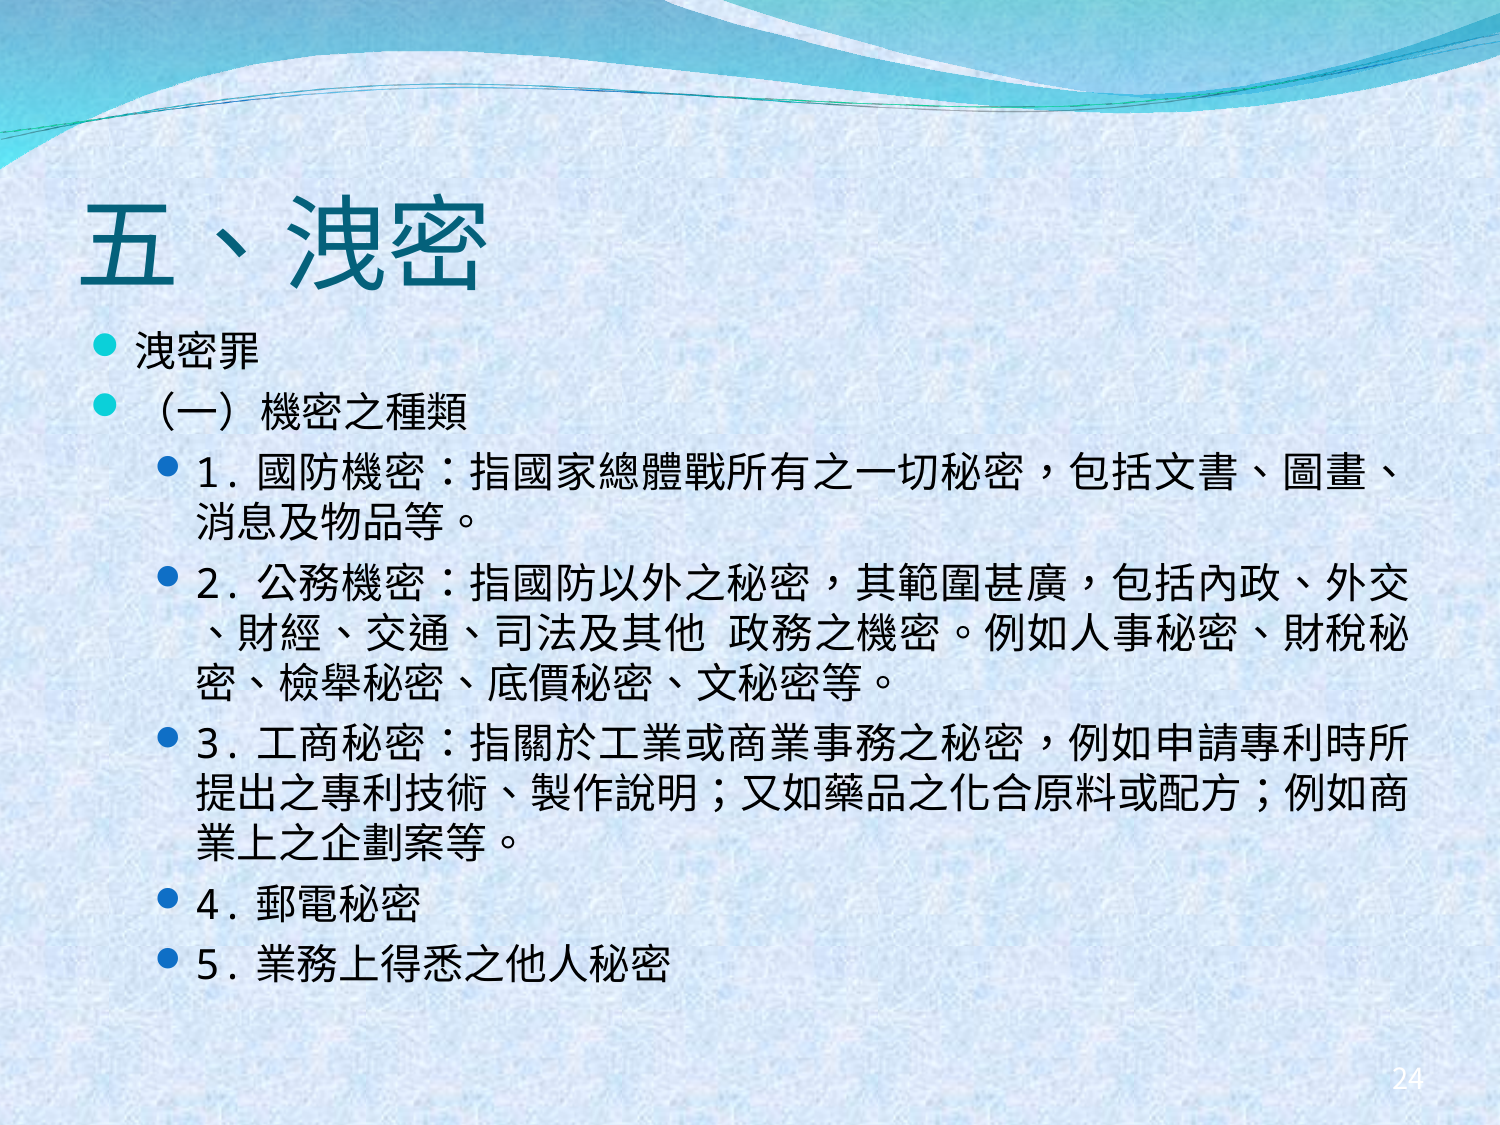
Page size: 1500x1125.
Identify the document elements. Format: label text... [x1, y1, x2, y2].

picture [0, 0, 1500, 1125]
list 洩密罪 （一）機密之種類 1.國防機密：指國家總體戰所有之一切秘密，包括文書、圖畫、消息及物品等。 2.公務機密：指國防以外之秘密，其範圍甚廣，包括內政、外交、財經、交通、司法及其他 政務之機密。例如人事秘密、財稅秘密、檢舉秘密、底價秘密、文秘密等。 3.工商秘密：指關於工業或商業事務之秘密，例如申請專利時所提出之專利技術、製作說明；又如藥品之化合原料或配方；例如商業上之企劃案等。 4.郵電秘密 5.業務上得悉之他人秘密 [75, 317, 1426, 1038]
text_box <編號> [1299, 1042, 1426, 1103]
title 五、洩密 [75, 115, 1426, 304]
